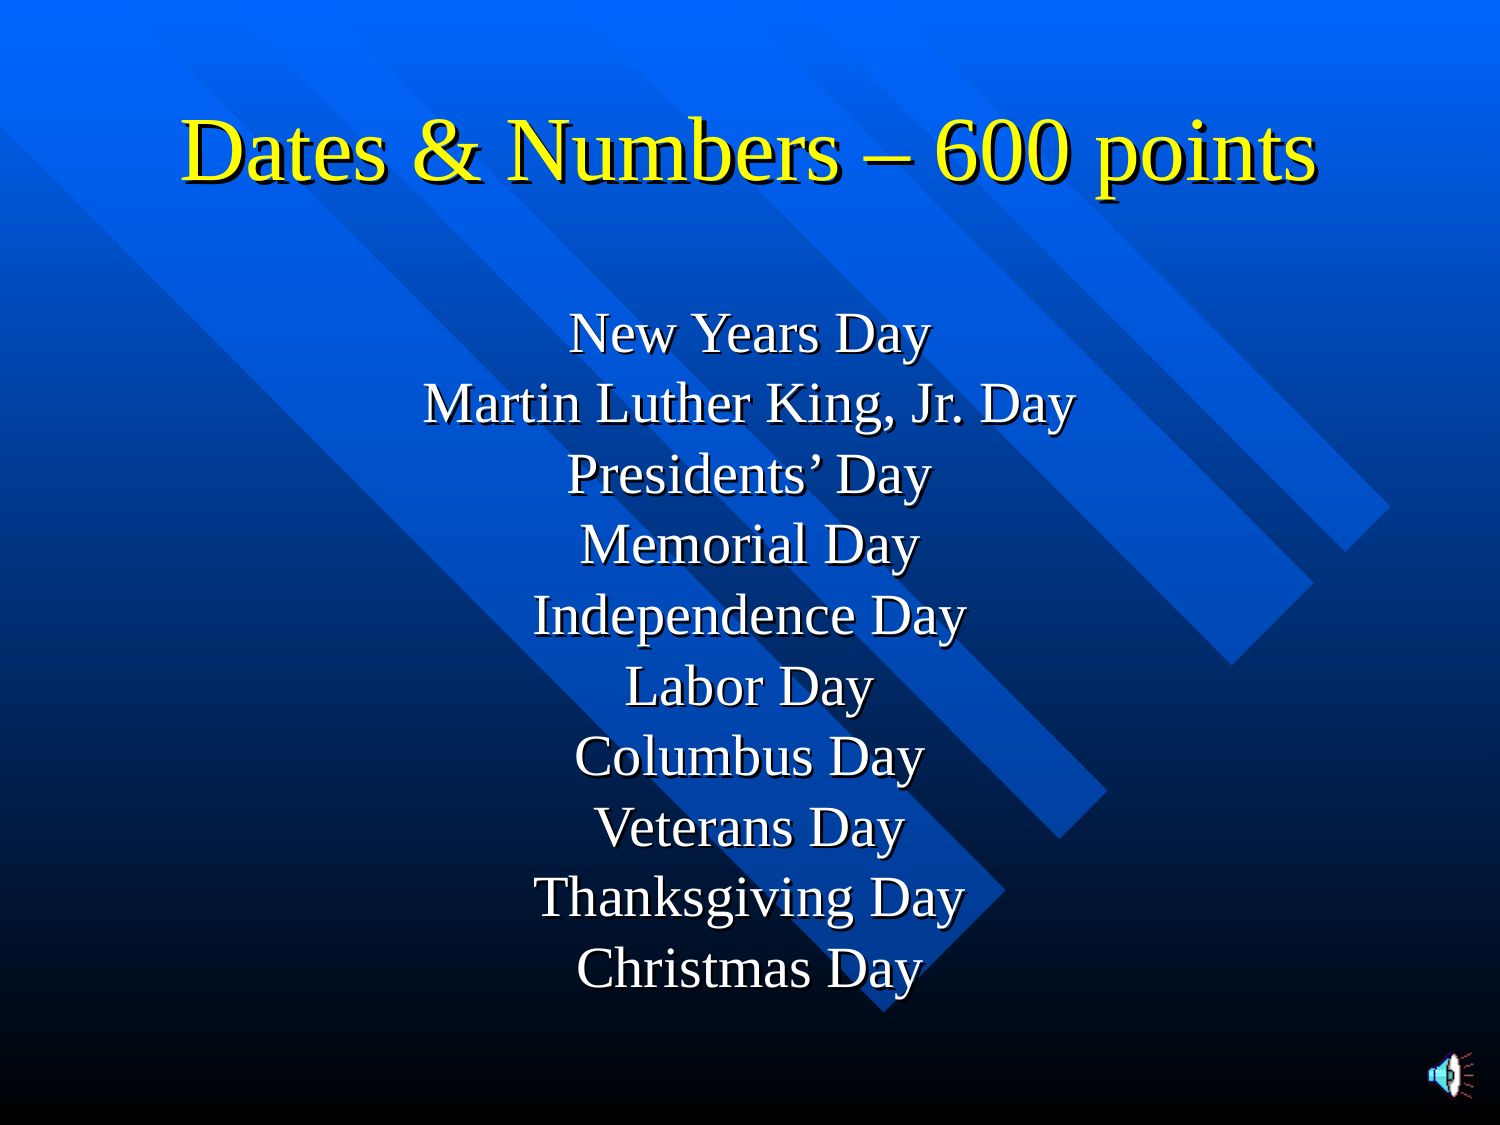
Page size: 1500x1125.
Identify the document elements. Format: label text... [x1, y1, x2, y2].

picture [1426, 1051, 1477, 1102]
title Dates & Numbers – 600 points [112, 49, 1388, 238]
subtitle New Years Day Martin Luther King, Jr. Day Presidents’ Day Memorial Day Independence Day Labor Day Columbus Day Veterans Day Thanksgiving Day Christmas Day [225, 299, 1276, 1038]
